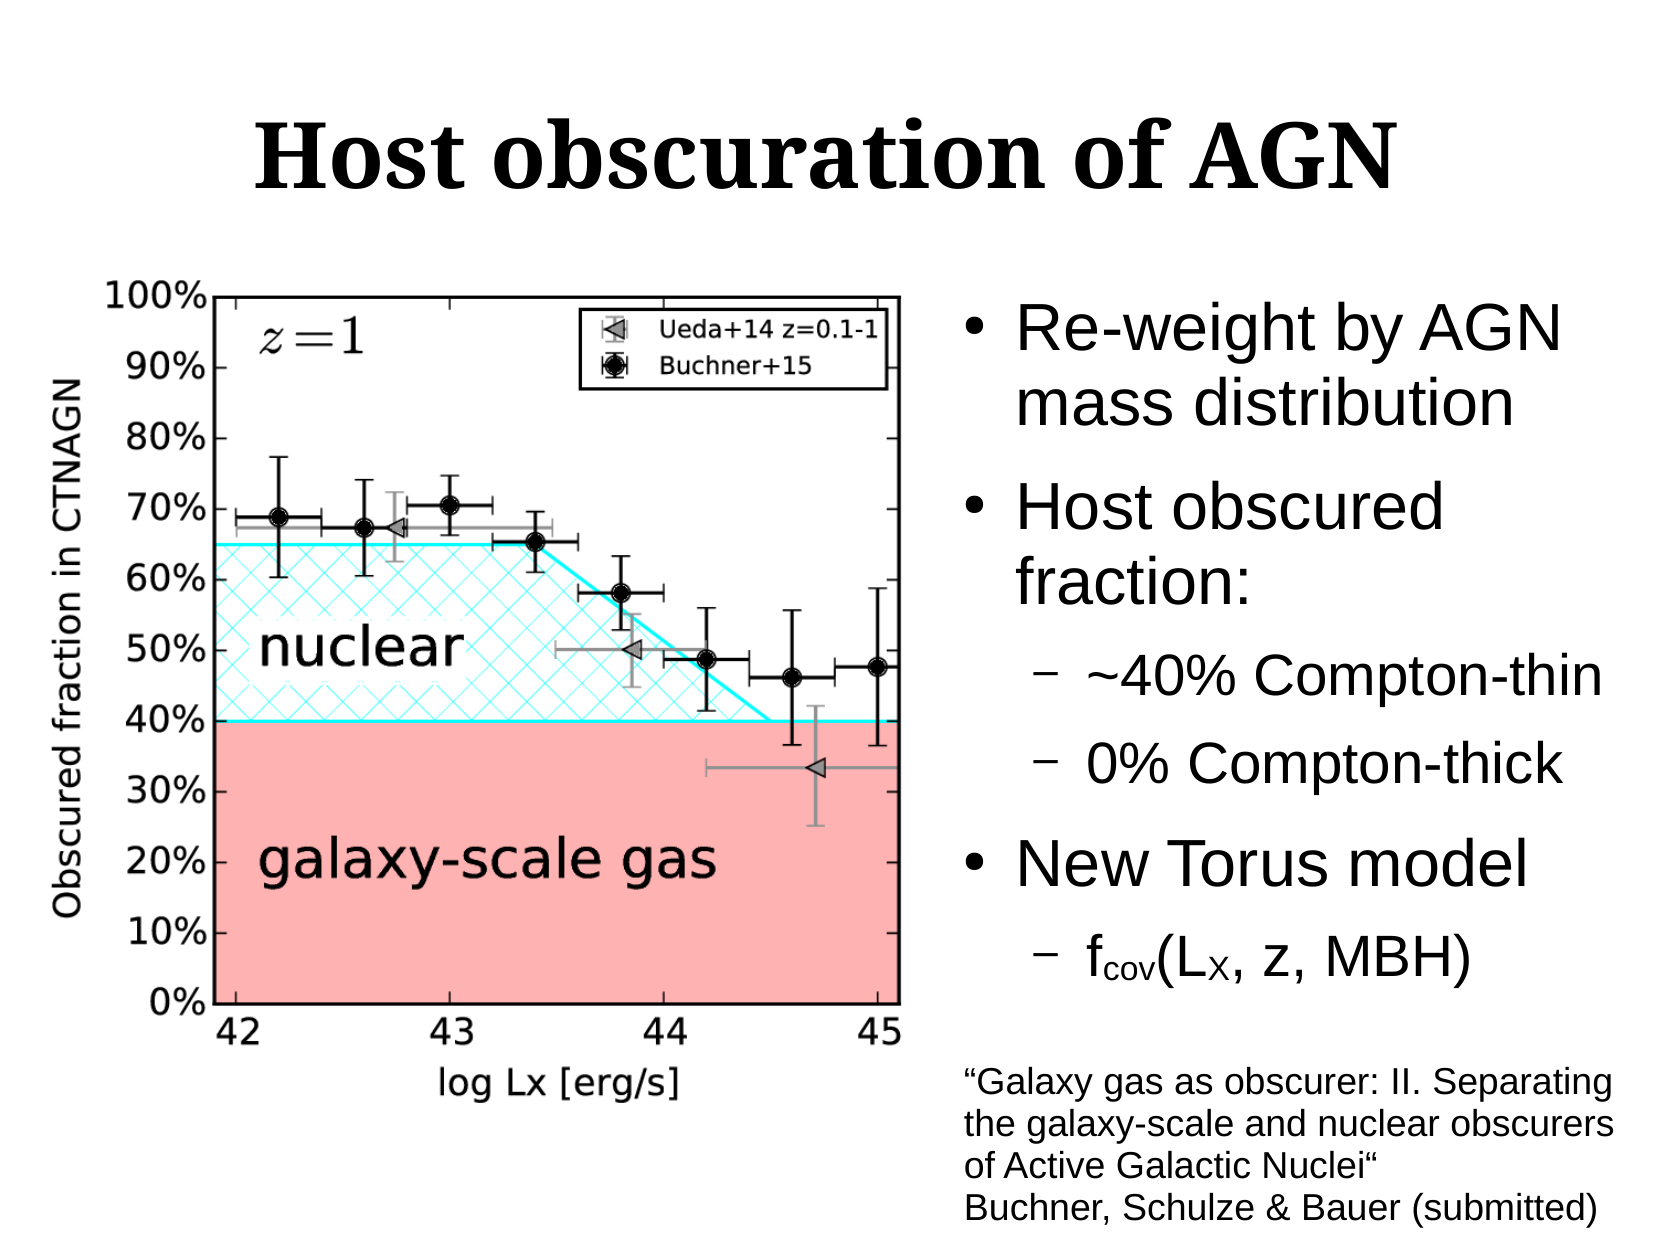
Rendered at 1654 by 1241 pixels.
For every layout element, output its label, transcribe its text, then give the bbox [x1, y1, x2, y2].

picture [30, 257, 921, 1126]
text_box “Galaxy gas as obscurer: II. Separating the galaxy-scale and nuclear obscurers of Active Galactic Nuclei“ Buchner, Schulze & Bauer (submitted) [949, 1053, 1654, 1236]
title Host obscuration of AGN [82, 49, 1571, 257]
list Re-weight by AGN mass distribution Host obscured fraction: ~40% Compton-thin 0% Compton-thick New Torus model fcov(LX, z, MBH) [945, 290, 1654, 1010]
